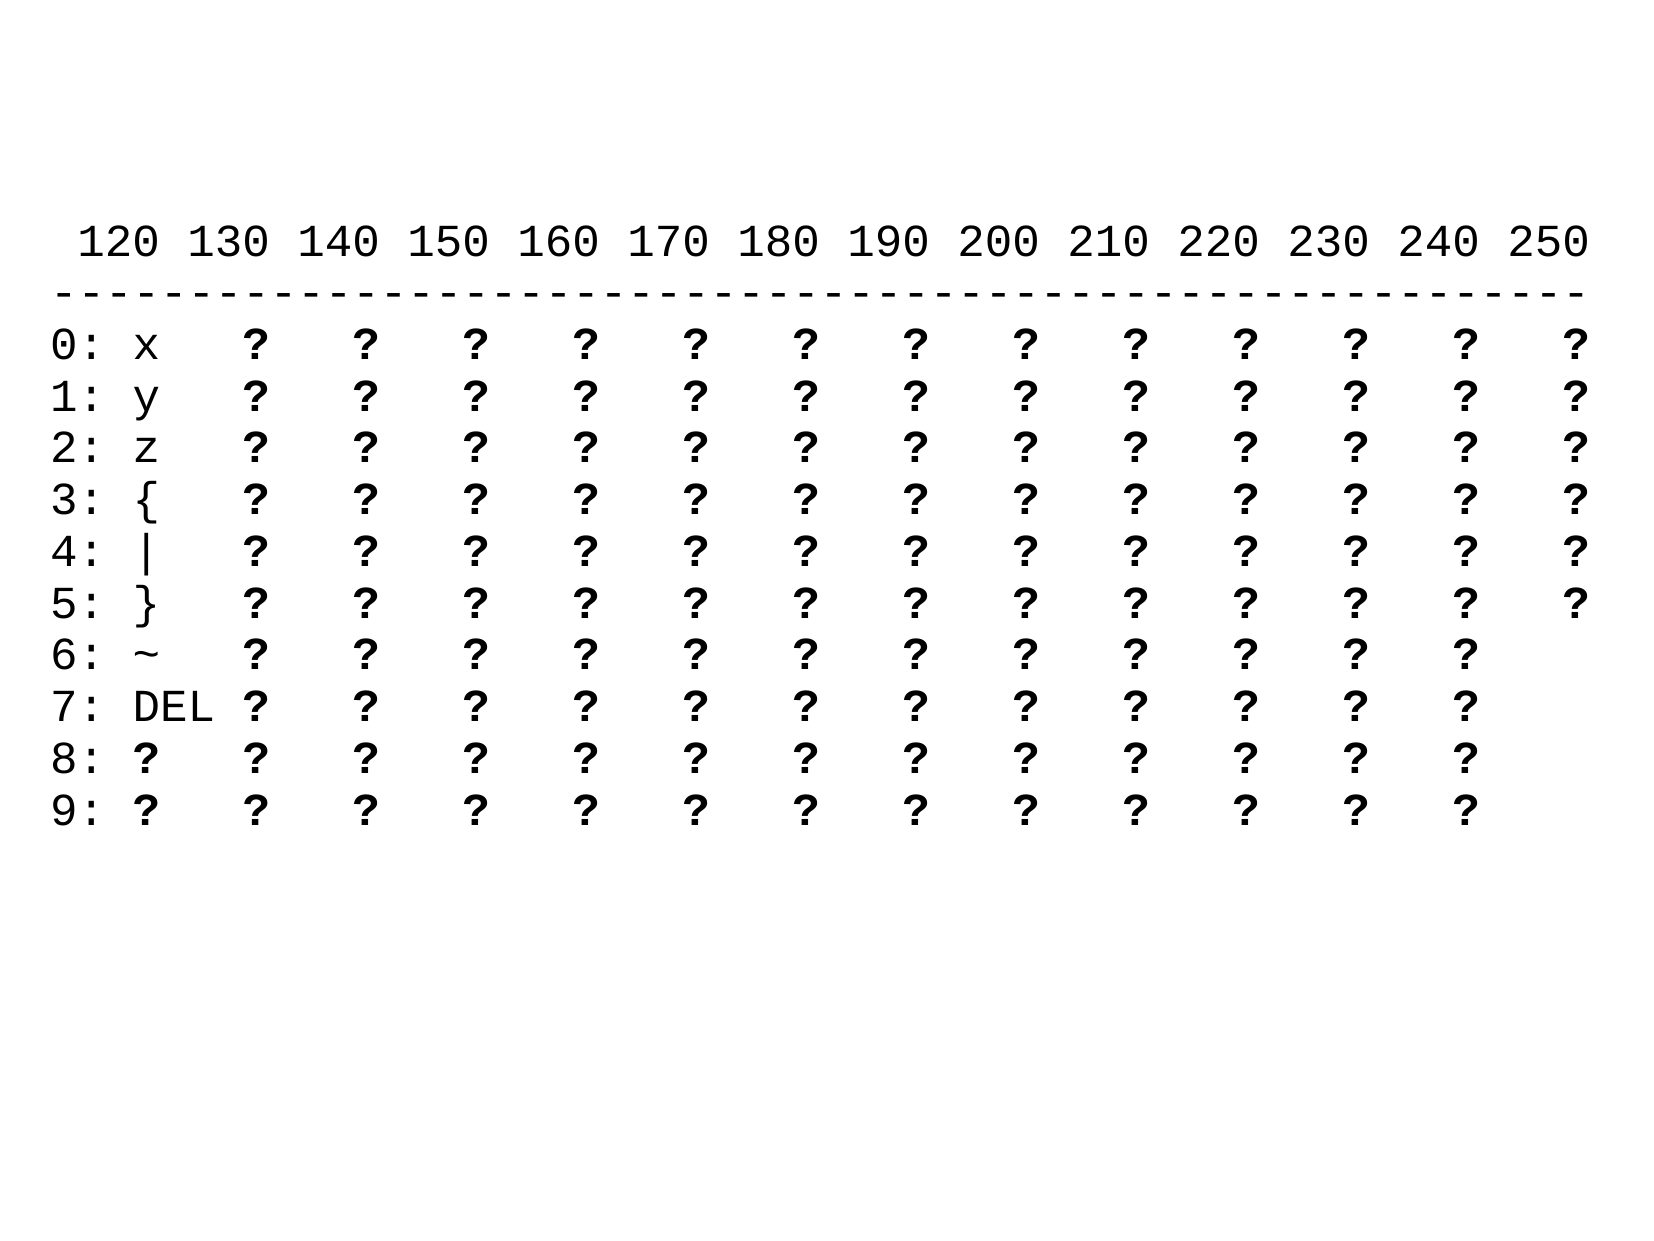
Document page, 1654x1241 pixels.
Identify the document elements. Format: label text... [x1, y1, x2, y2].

text_box 120 130 140 150 160 170 180 190 200 210 220 230 240 250 -------------------------------------------------------- 0: x ? ? ? ? ? ? ? ? ? ? ? ? ? 1: y ? ? ? ? ? ? ? ? ? ? ? ? ? 2: z ? ? ? ? ? ? ? ? ? ? ? ? ? 3: { ? ? ? ? ? ? ? ? ? ? ? ? ? 4: | ? ? ? ? ? ? ? ? ? ? ? ? ? 5: } ? ? ? ? ? ? ? ? ? ? ? ? ? 6: ~ ? ? ? ? ? ? ? ? ? ? ? ? 7: DEL ? ? ? ? ? ? ? ? ? ? ? ? 8: ? ? ? ? ? ? ? ? ? ? ? ? ? 9: ? ? ? ? ? ? ? ? ? ? ? ? ? [35, 210, 1630, 1127]
